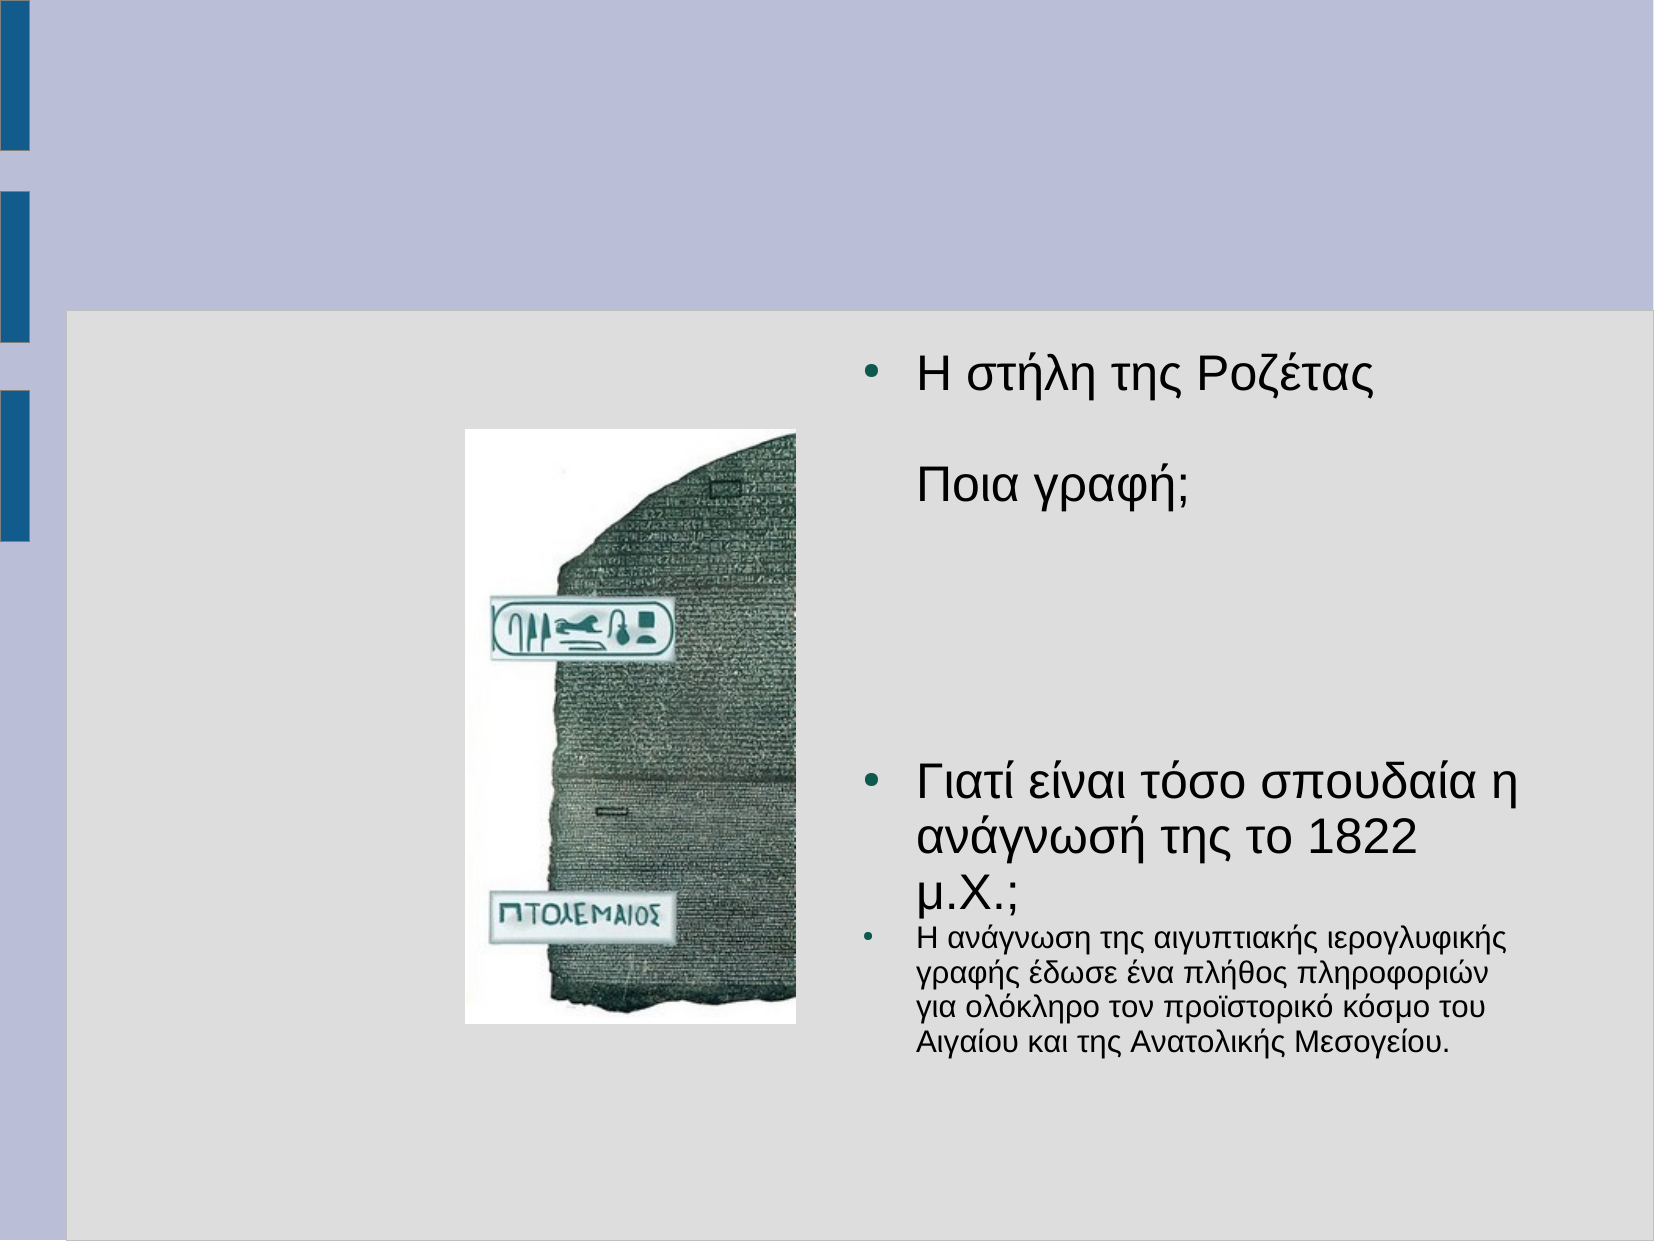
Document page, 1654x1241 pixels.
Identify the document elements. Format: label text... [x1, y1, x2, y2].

list Η στήλη της Ροζέτας Ποια γραφή; [845, 344, 1535, 718]
picture [465, 429, 796, 1024]
list Γιατί είναι τόσο σπουδαία η ανάγνωσή της το 1822 μ.Χ.; Η ανάγνωση της αιγυπτιακής ιερογλυφικής γραφής έδωσε ένα πλήθος πληροφοριών για ολόκληρο τον προϊστορικό κόσμο του Αιγαίου και της Ανατολικής Μεσογείου. [845, 752, 1535, 1126]
